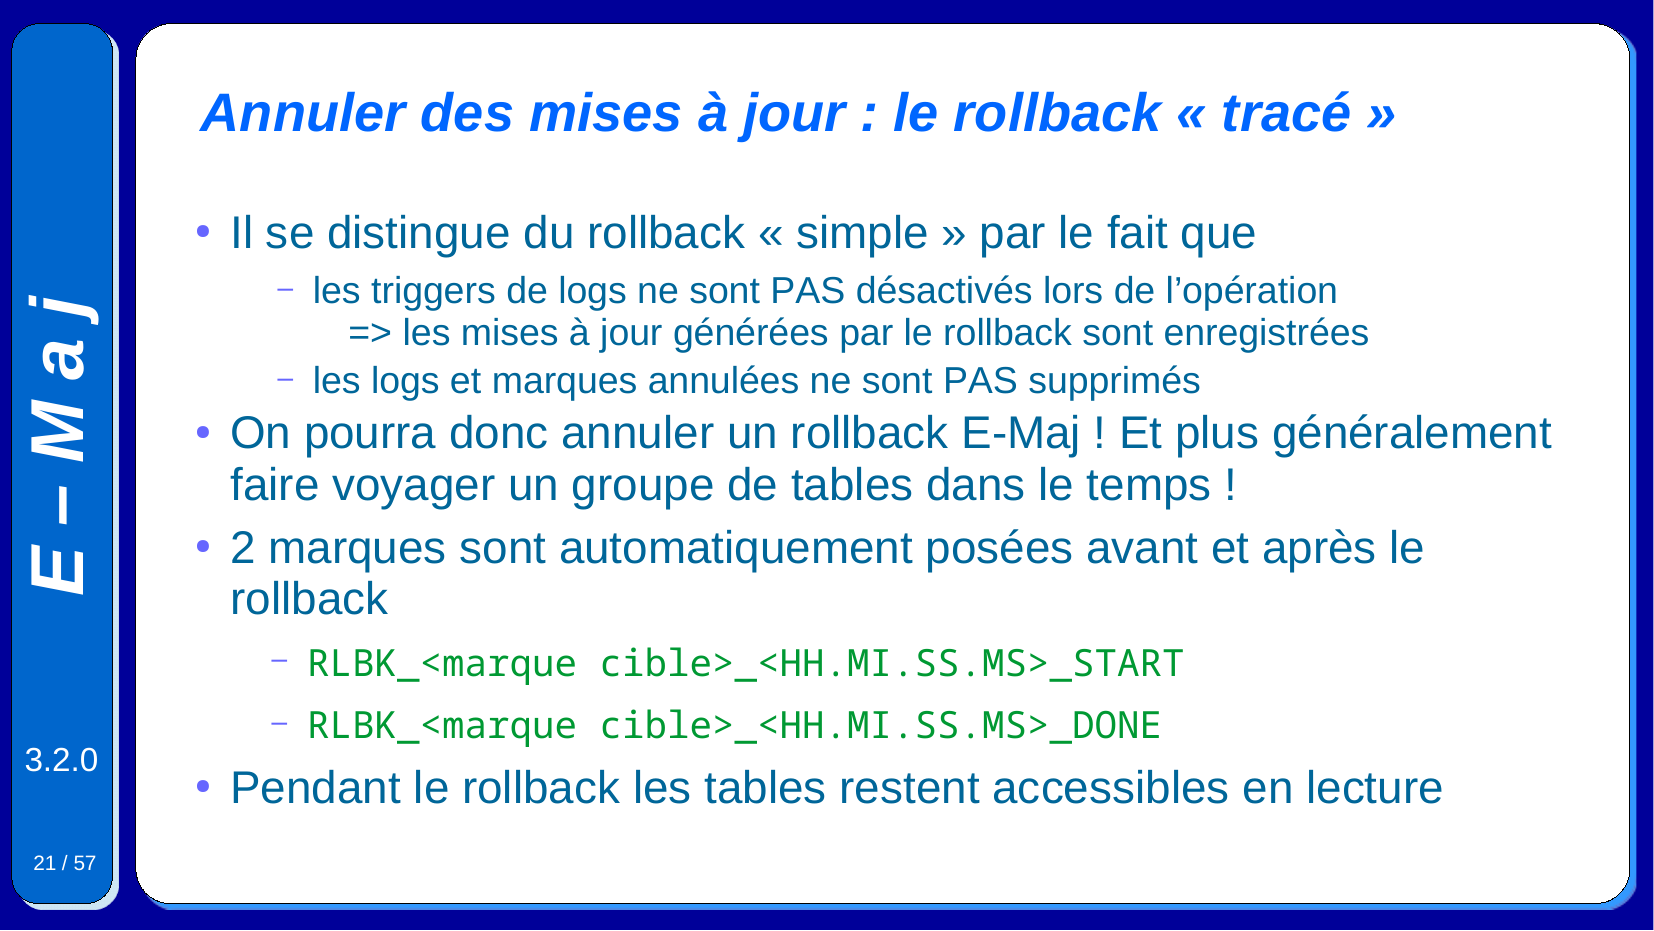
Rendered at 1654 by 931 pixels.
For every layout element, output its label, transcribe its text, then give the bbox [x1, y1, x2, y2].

title Annuler des mises à jour : le rollback « tracé » [200, 34, 1575, 191]
list Il se distingue du rollback « simple » par le fait que les triggers de logs ne sont PAS désactivés lors de l’opération => les mises à jour générées par le rollback sont enregistrées les logs et marques annulées ne sont PAS supprimés On pourra donc annuler un rollback E-Maj ! Et plus généralement faire voyager un groupe de tables dans le temps ! 2 marques sont automatiquement posées avant et après le rollback RLBK_<marque cible>_<HH.MI.SS.MS>_START RLBK_<marque cible>_<HH.MI.SS.MS>_DONE Pendant le rollback les tables restent accessibles en lecture [177, 206, 1587, 827]
